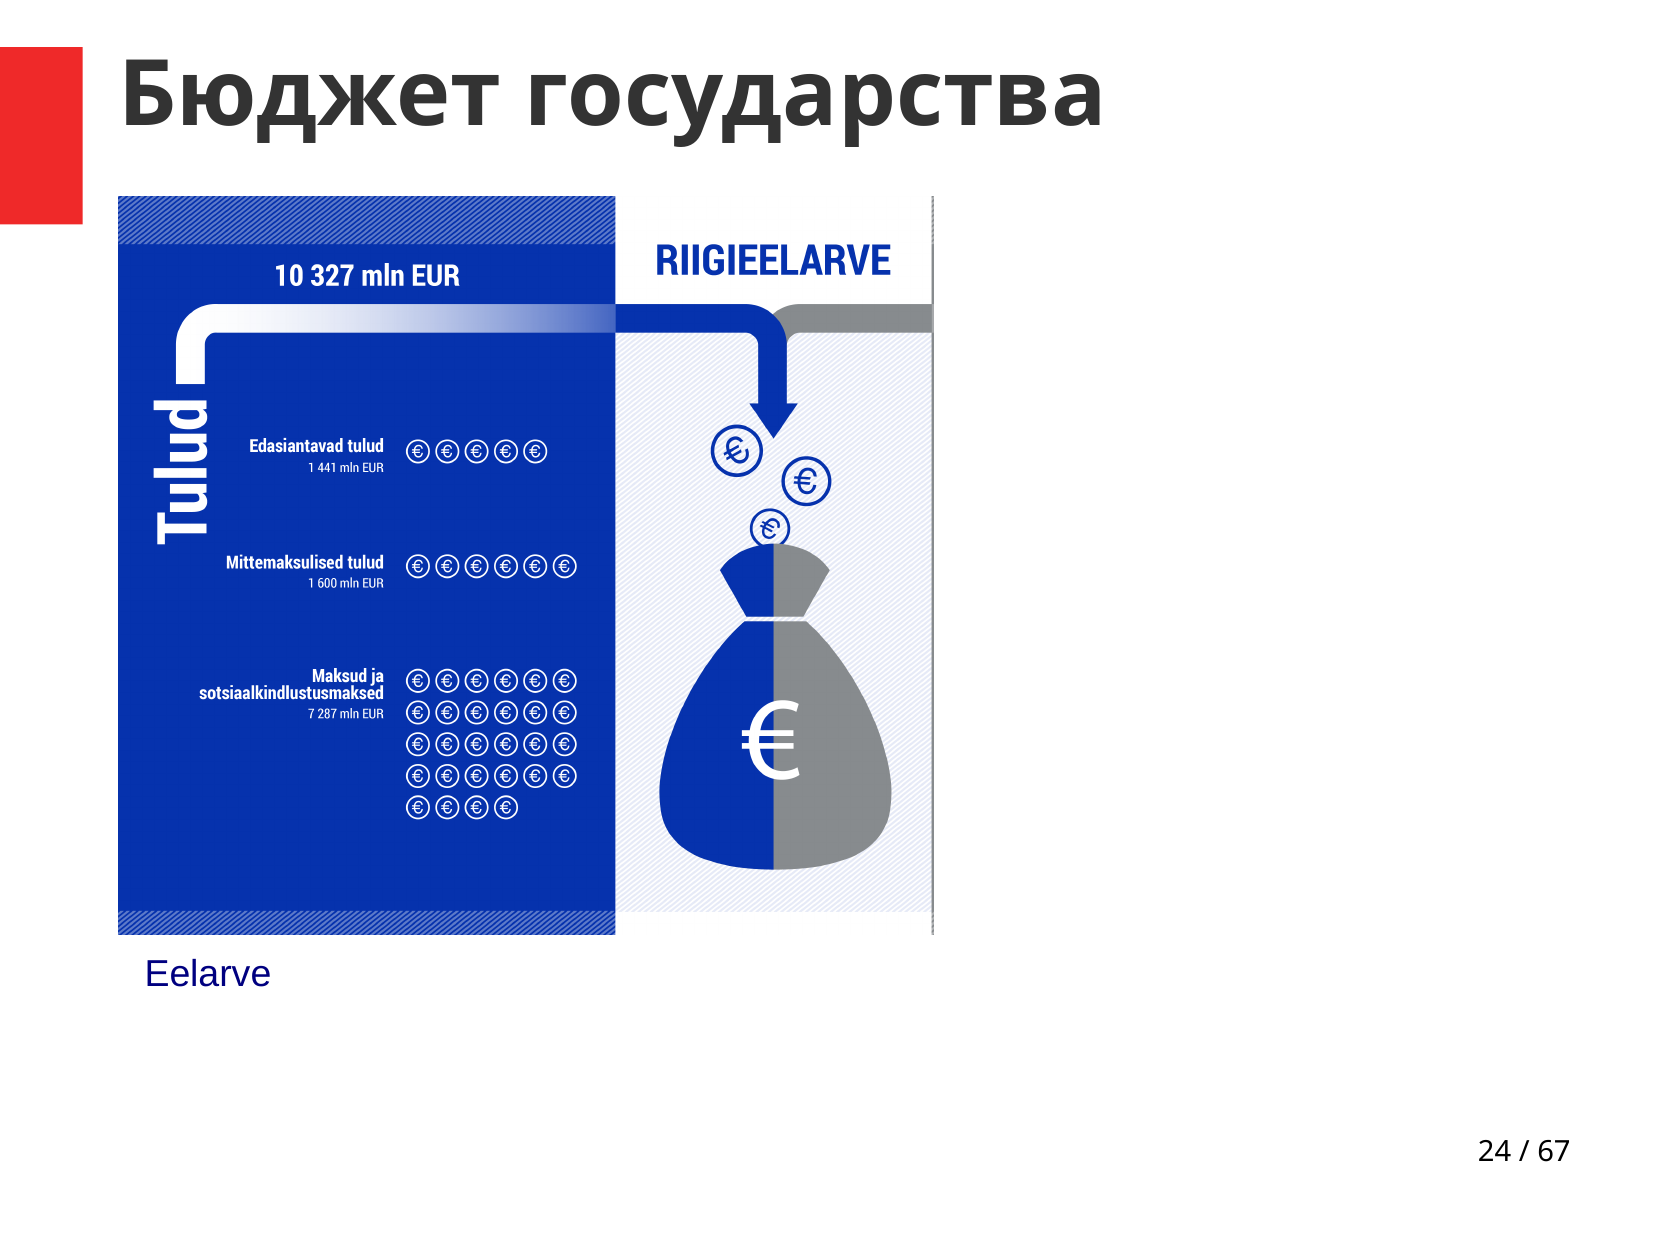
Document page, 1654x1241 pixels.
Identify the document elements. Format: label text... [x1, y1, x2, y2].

picture [118, 196, 934, 935]
title Бюджет государства [118, 45, 1571, 260]
text_box Eelarve [129, 945, 477, 1016]
